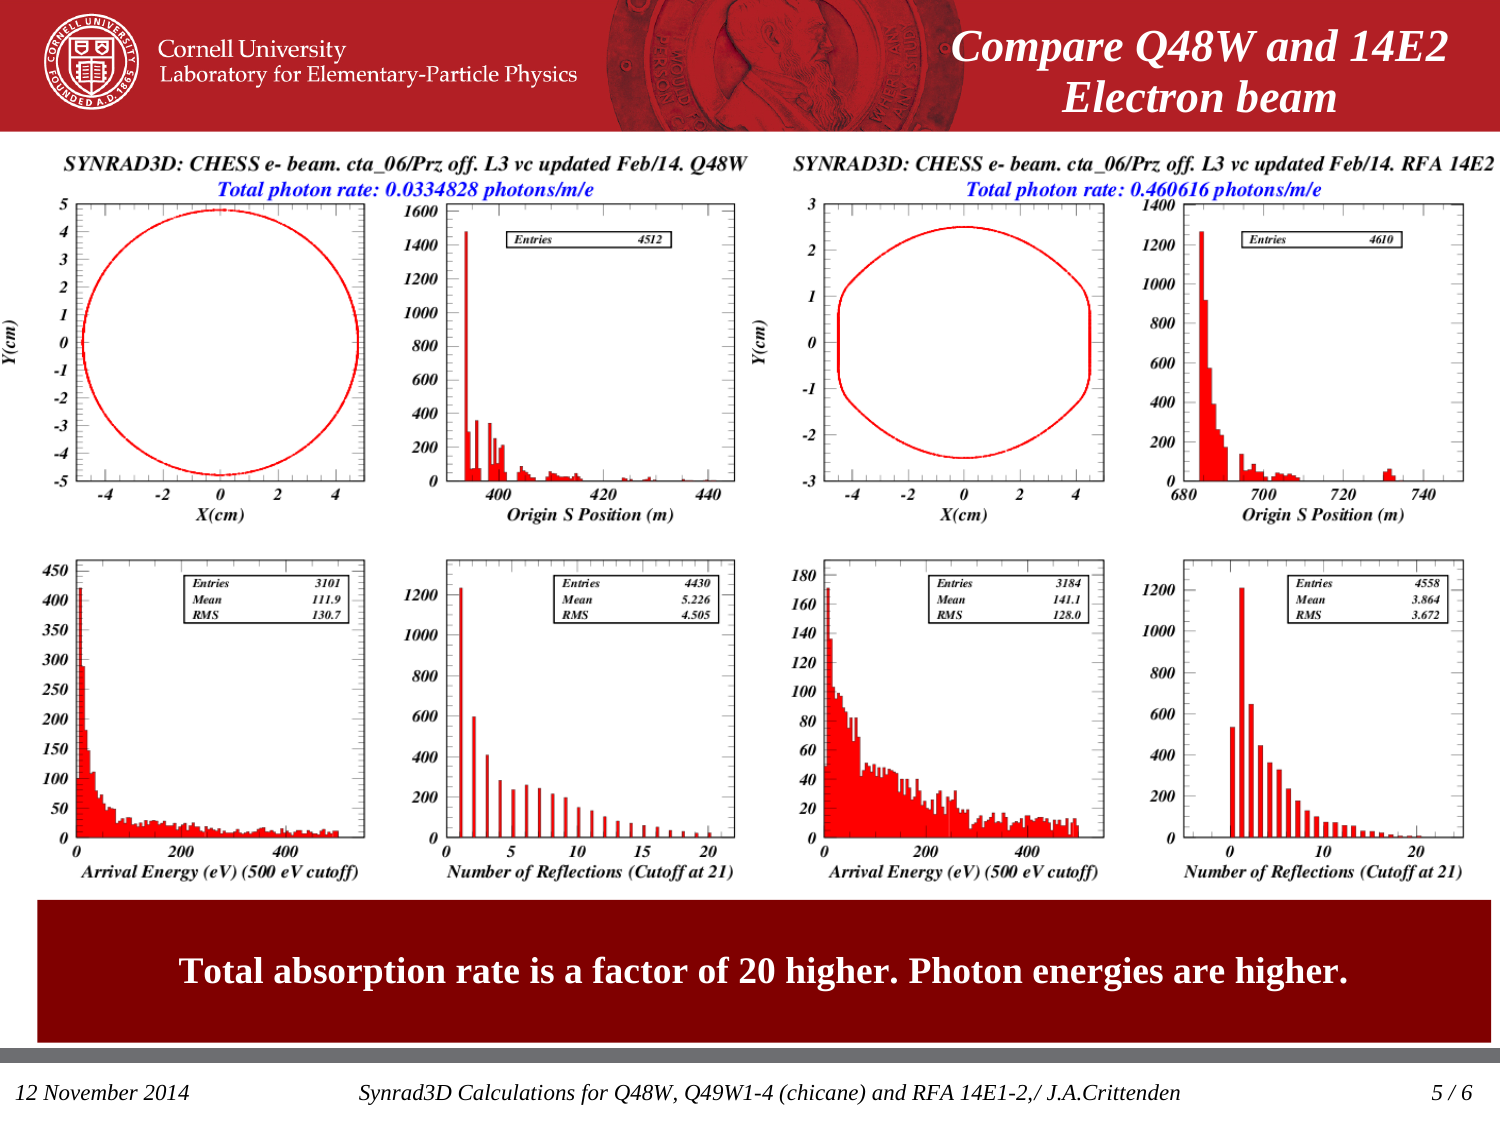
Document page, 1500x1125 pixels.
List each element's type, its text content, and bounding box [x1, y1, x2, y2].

title Compare Q48W and 14E2 Electron beam [900, 7, 1500, 136]
picture [0, 149, 1500, 896]
text_box Total absorption rate is a factor of 20 higher. Photon energies are higher. [37, 899, 1492, 1043]
picture [0, 0, 1500, 132]
